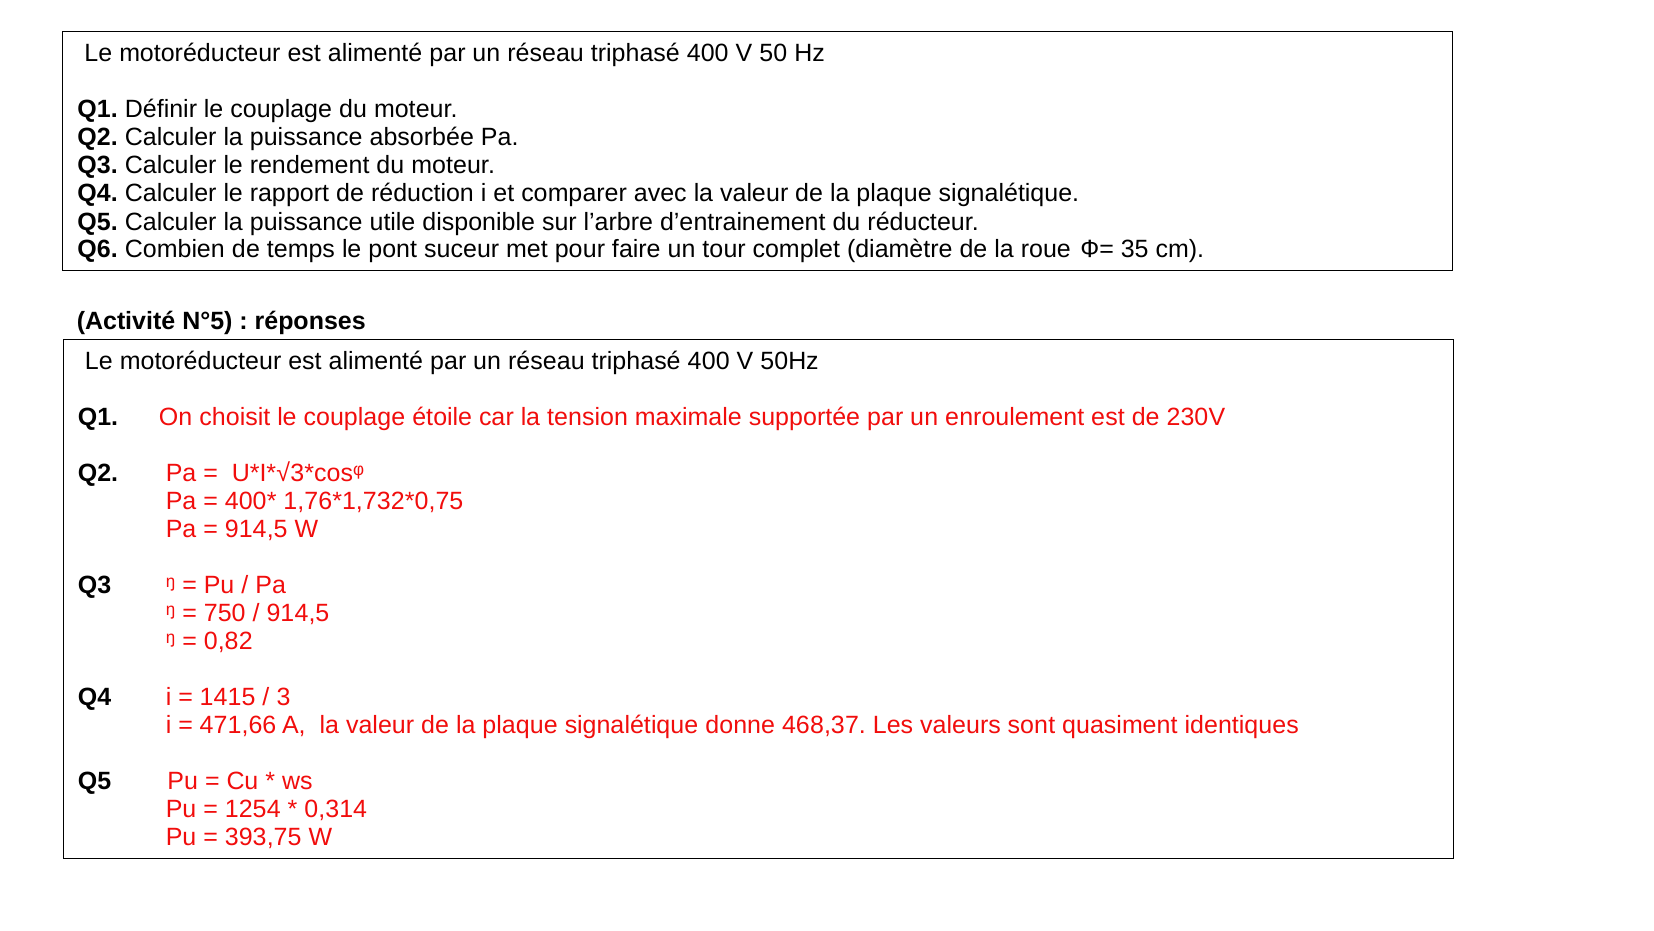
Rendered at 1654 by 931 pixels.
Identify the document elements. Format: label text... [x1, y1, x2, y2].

text_box (Activité N°5) : réponses [62, 299, 437, 351]
text_box Le motoréducteur est alimenté par un réseau triphasé 400 V 50 Hz Q1. Définir le couplage du moteur. Q2. Calculer la puissance absorbée Pa. Q3. Calculer le rendement du moteur. Q4. Calculer le rapport de réduction i et comparer avec la valeur de la plaque signalétique. Q5. Calculer la puissance utile disponible sur l’arbre d’entrainement du réducteur. Q6. Combien de temps le pont suceur met pour faire un tour complet (diamètre de la roue Ф= 35 cm). [62, 31, 1453, 271]
text_box Le motoréducteur est alimenté par un réseau triphasé 400 V 50Hz Q1. On choisit le couplage étoile car la tension maximale supportée par un enroulement est de 230V Q2. Pa = U*I*√3*cosᵠ Pa = 400* 1,76*1,732*0,75 Pa = 914,5 W Q3 ᵑ = Pu / Pa ᵑ = 750 / 914,5 ᵑ = 0,82 Q4 i = 1415 / 3 i = 471,66 A, la valeur de la plaque signalétique donne 468,37. Les valeurs sont quasiment identiques Q5 Pu = Cu * ws Pu = 1254 * 0,314 Pu = 393,75 W [63, 339, 1454, 859]
